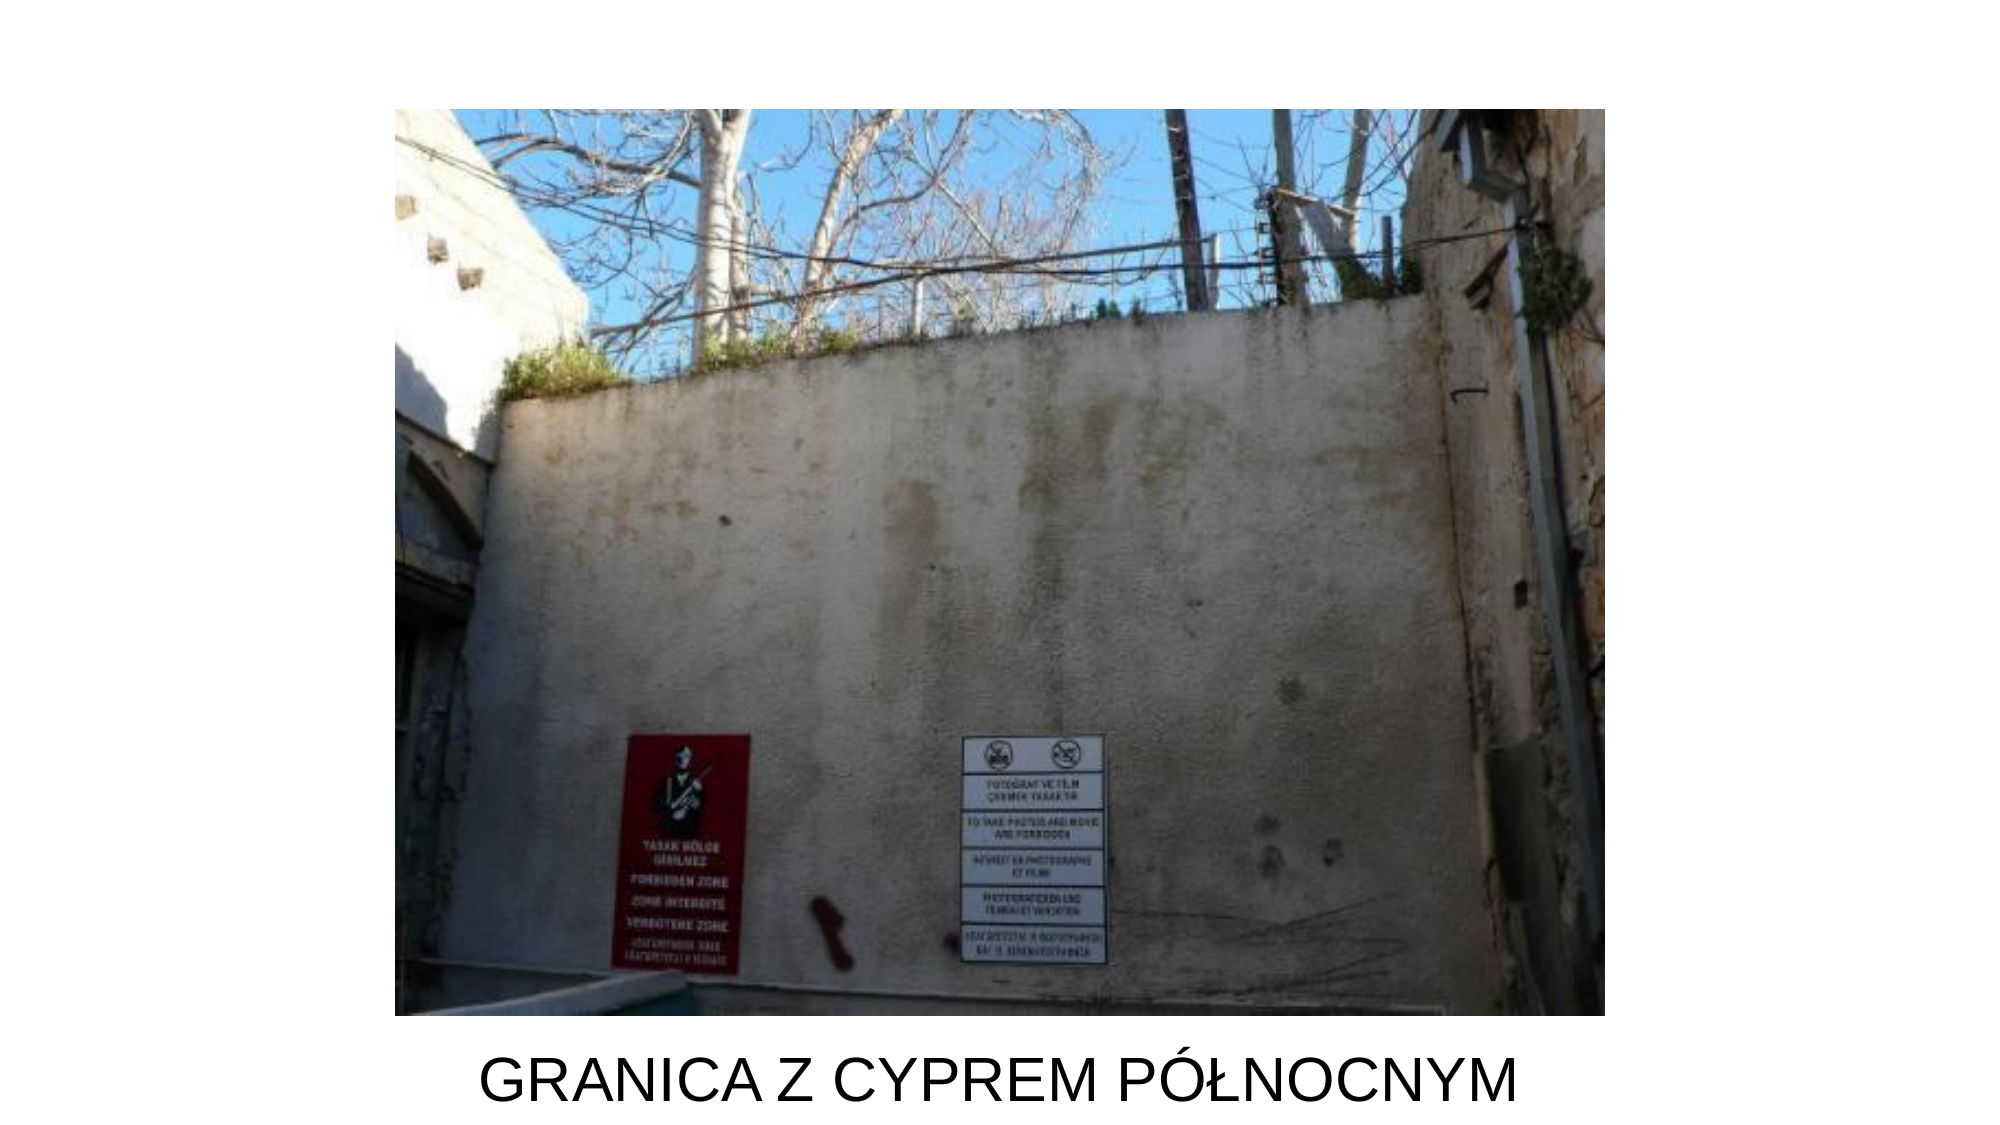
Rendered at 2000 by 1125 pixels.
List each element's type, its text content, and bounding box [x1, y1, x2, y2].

picture [395, 109, 1605, 1016]
text_box GRANICA Z CYPREM PÓŁNOCNYM [445, 1023, 1554, 1125]
